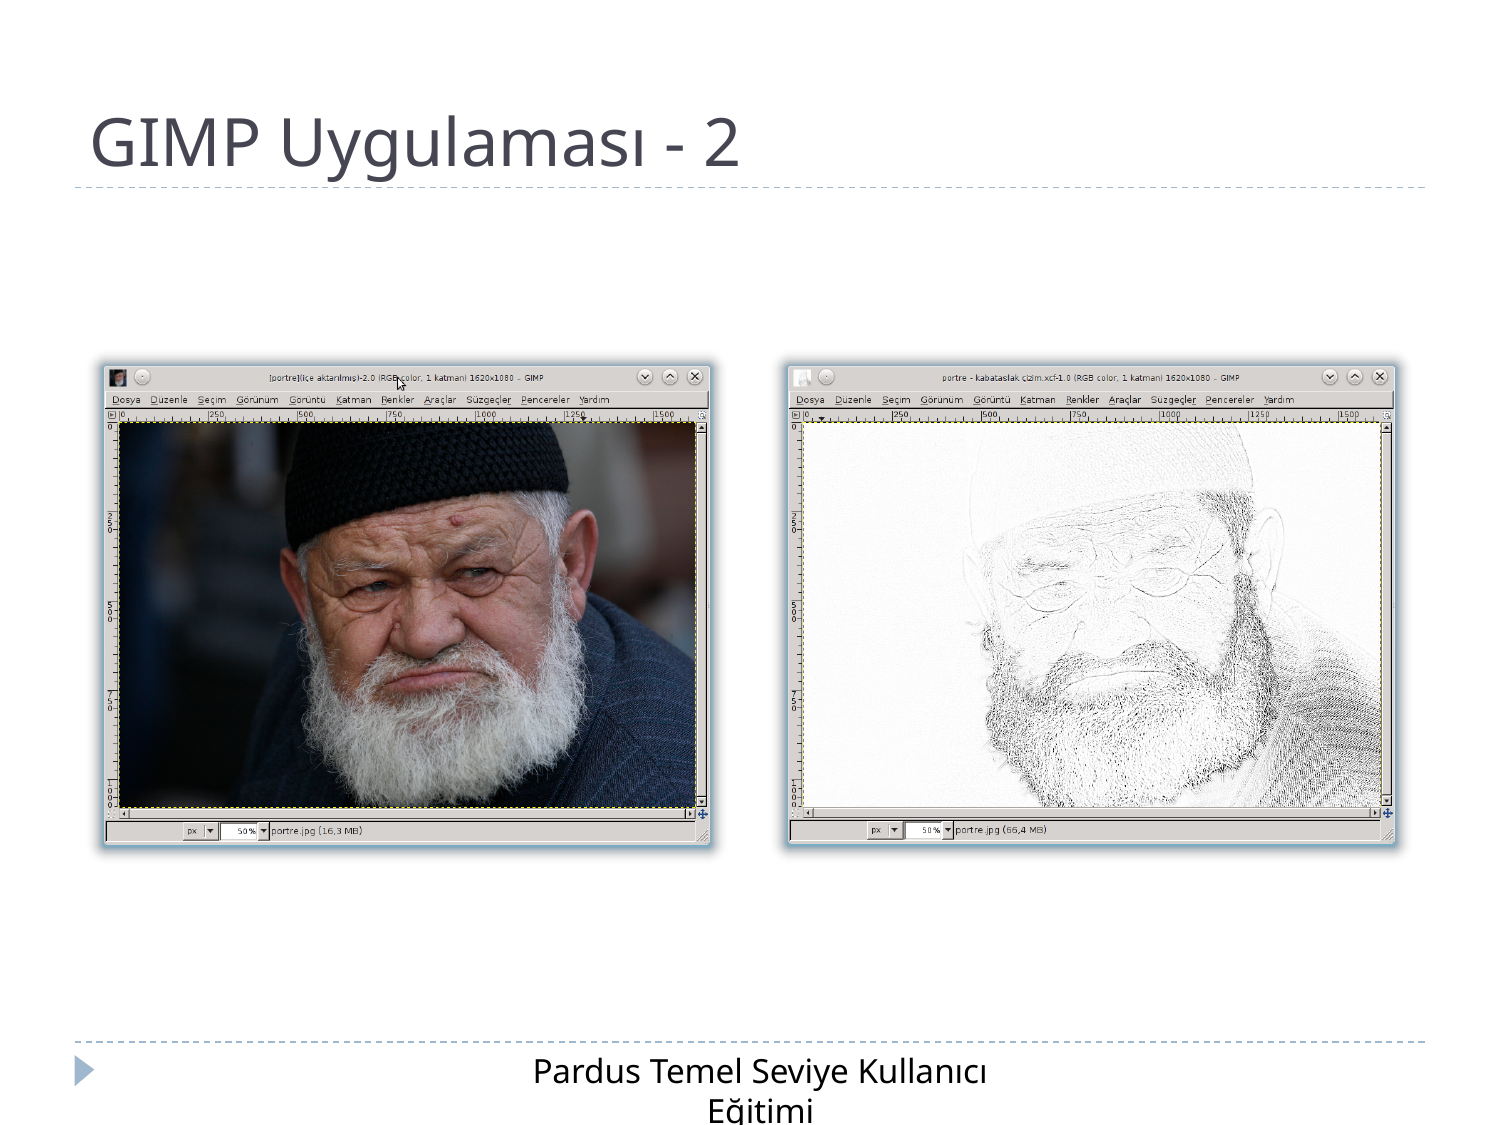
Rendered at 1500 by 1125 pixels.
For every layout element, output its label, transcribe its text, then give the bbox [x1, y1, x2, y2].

picture [759, 337, 1423, 872]
title GIMP Uygulaması - 2 [75, 37, 1425, 188]
picture [75, 337, 738, 873]
